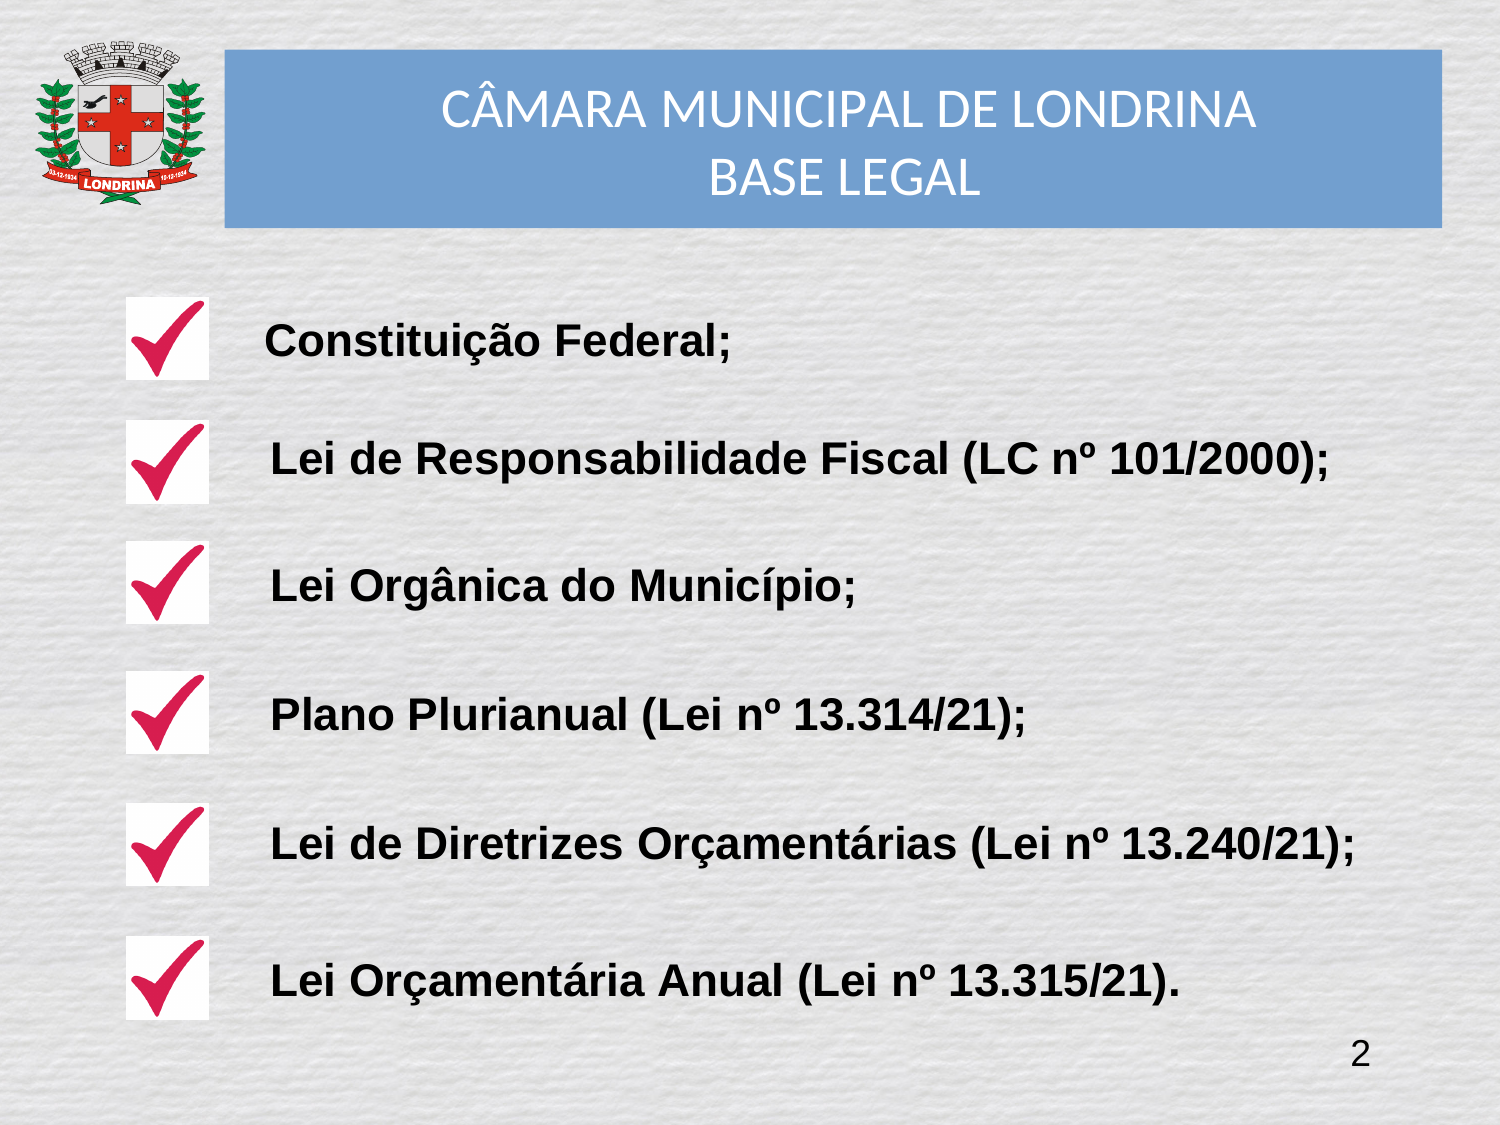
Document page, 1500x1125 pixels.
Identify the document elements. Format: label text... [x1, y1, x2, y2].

text_box Constituição Federal; [249, 303, 1148, 374]
text_box Plano Plurianual (Lei nº 13.314/21); [255, 677, 1284, 748]
text_box Lei de Diretrizes Orçamentárias (Lei nº 13.240/21); [255, 806, 1419, 931]
picture [0, 0, 1500, 1125]
text_box Lei Orgânica do Município; [255, 547, 1284, 618]
text_box Lei de Responsabilidade Fiscal (LC nº 101/2000); [255, 421, 1355, 503]
text_box CÂMARA MUNICIPAL DE LONDRINA BASE LEGAL [224, 49, 1443, 229]
text_box Lei Orçamentária Anual (Lei nº 13.315/21). [255, 943, 1284, 1014]
text_box <número> [1335, 1021, 1500, 1092]
